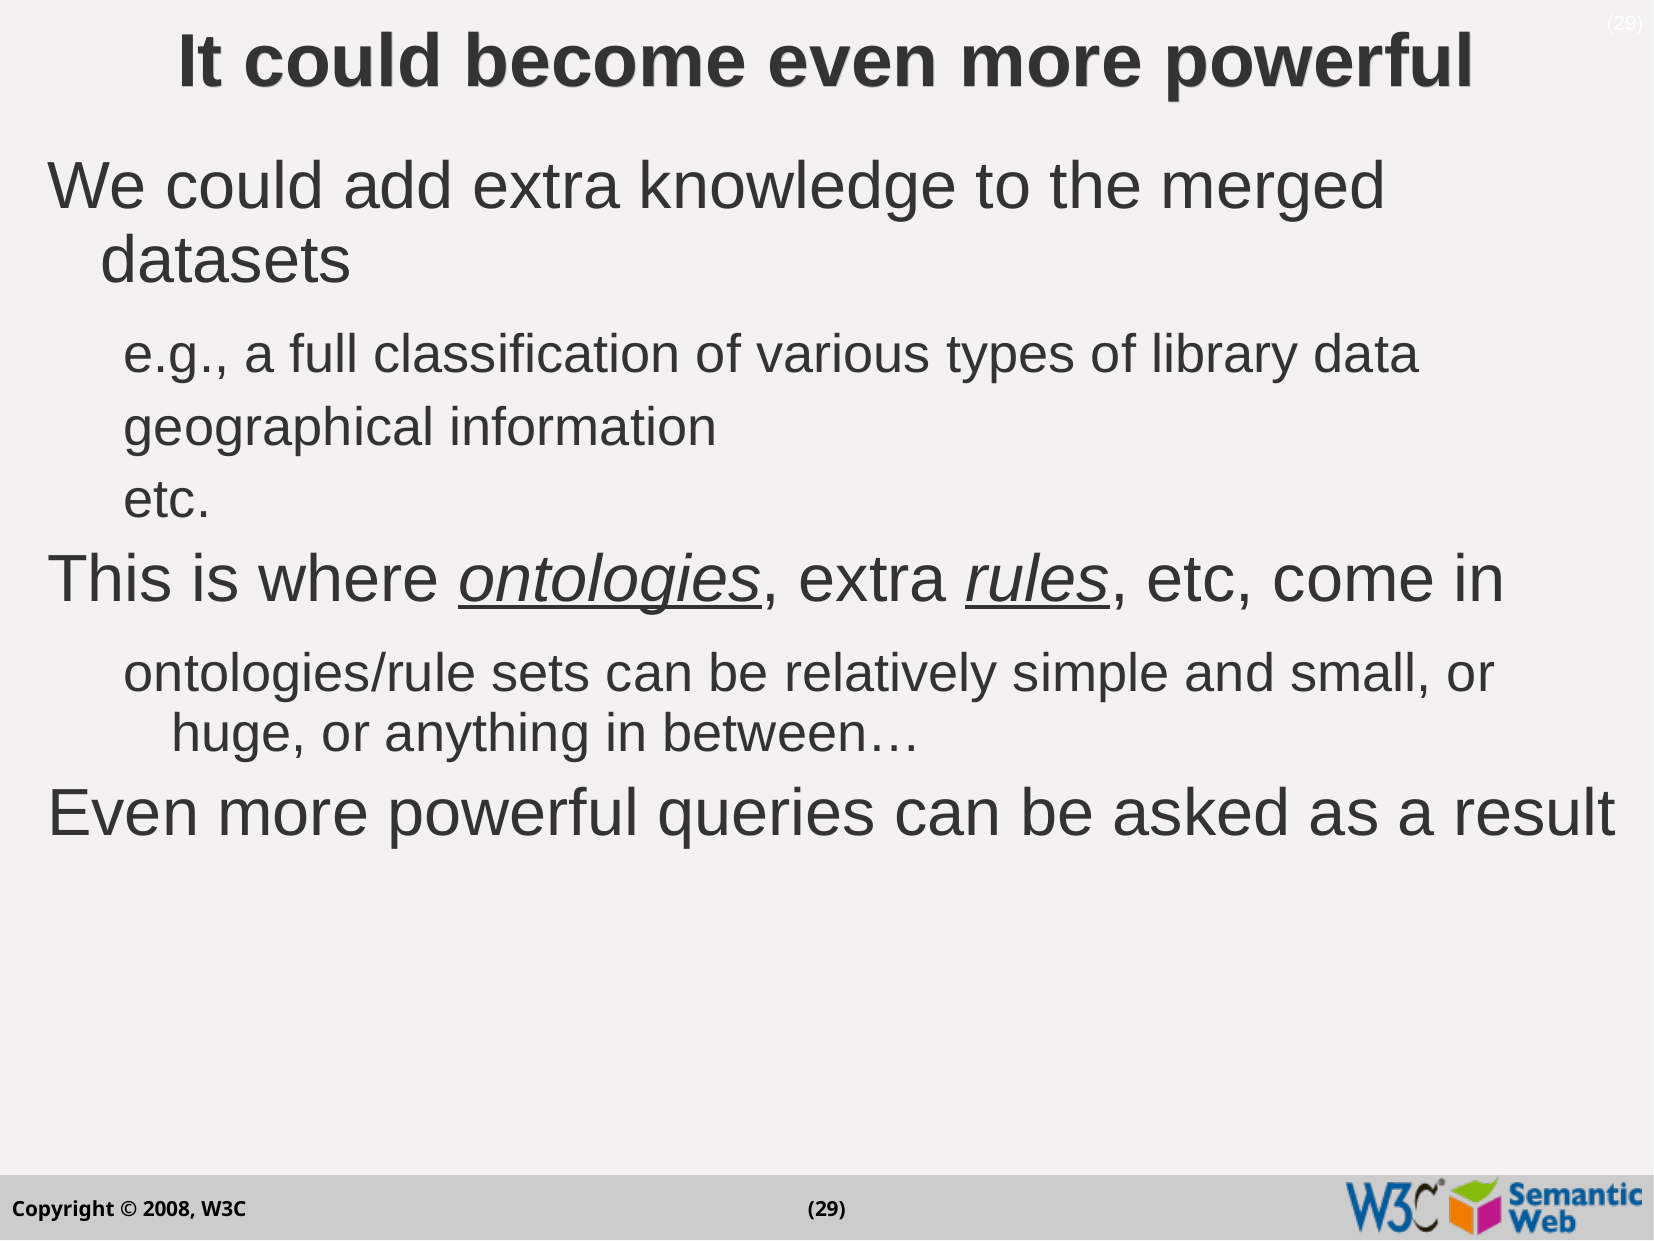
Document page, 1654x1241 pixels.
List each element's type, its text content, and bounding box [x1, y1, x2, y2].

title It could become even more powerful [0, 0, 1654, 119]
picture [1346, 1175, 1642, 1235]
list We could add extra knowledge to the merged datasets e.g., a full classification of various types of library data geographical information etc. This is where ontologies, extra rules, etc, come in ontologies/rule sets can be relatively simple and small, or huge, or anything in between… Even more powerful queries can be asked as a result [29, 147, 1624, 1134]
